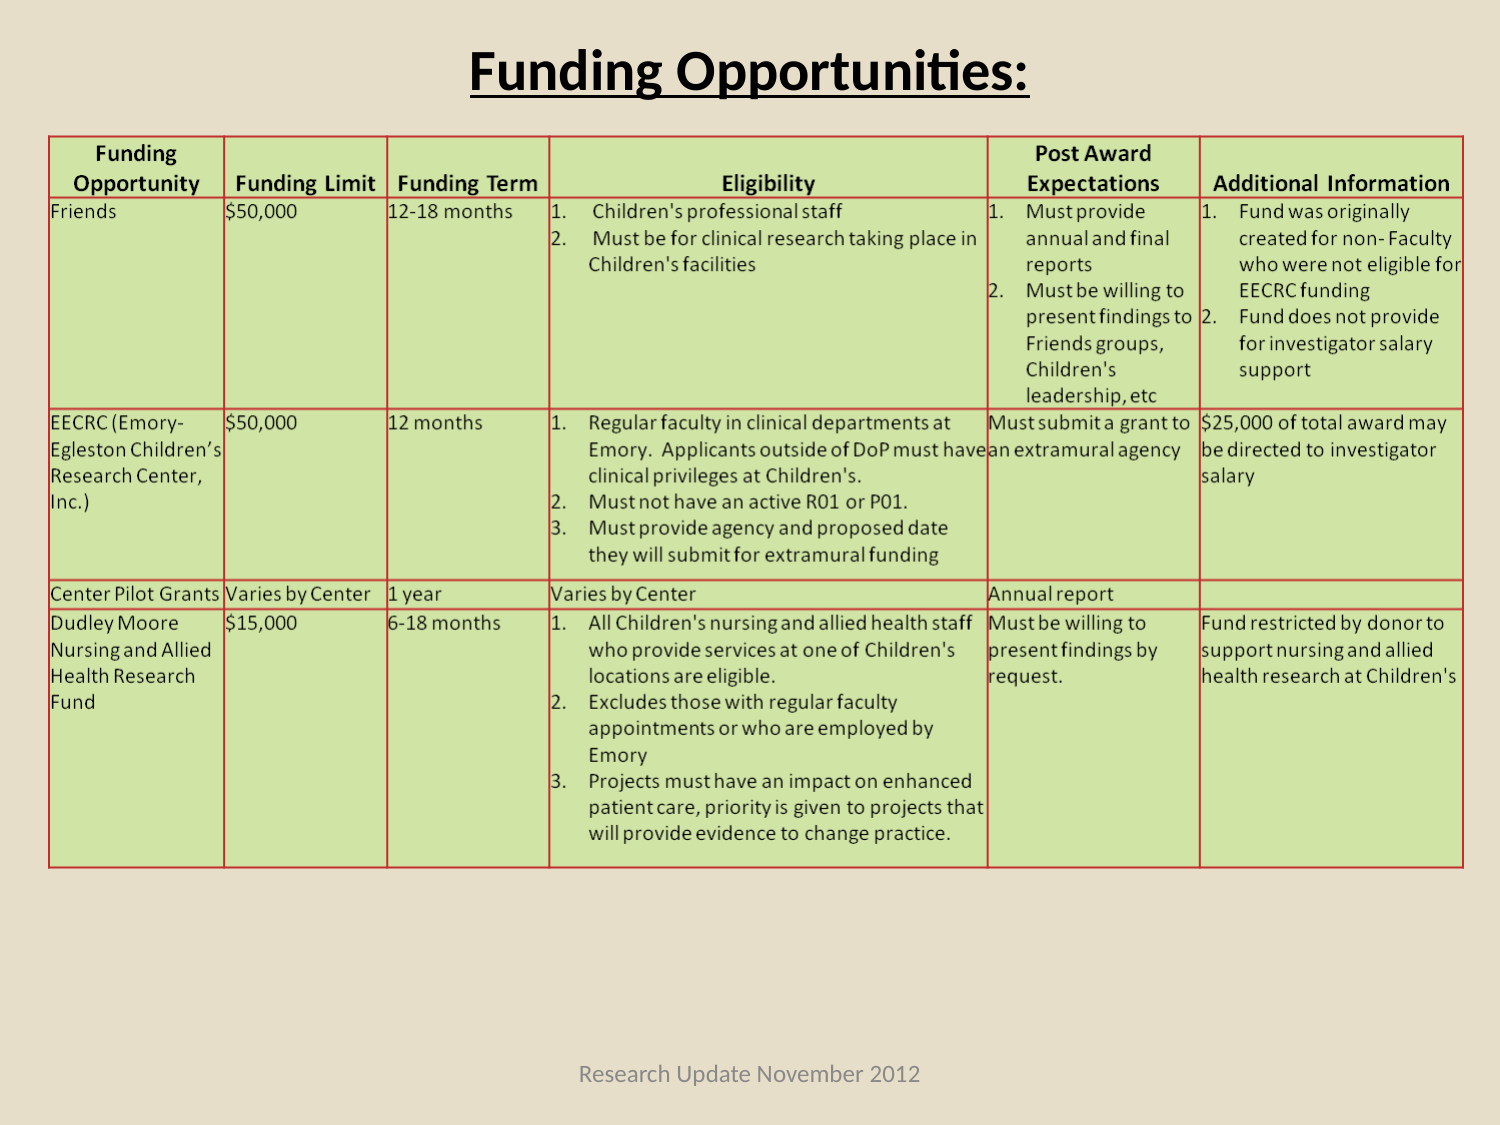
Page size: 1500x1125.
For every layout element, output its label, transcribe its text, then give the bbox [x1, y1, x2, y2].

text_box Funding Opportunities: [75, 24, 1426, 118]
picture [37, 126, 1475, 881]
text_box Research Update November 2012 [512, 1042, 988, 1103]
